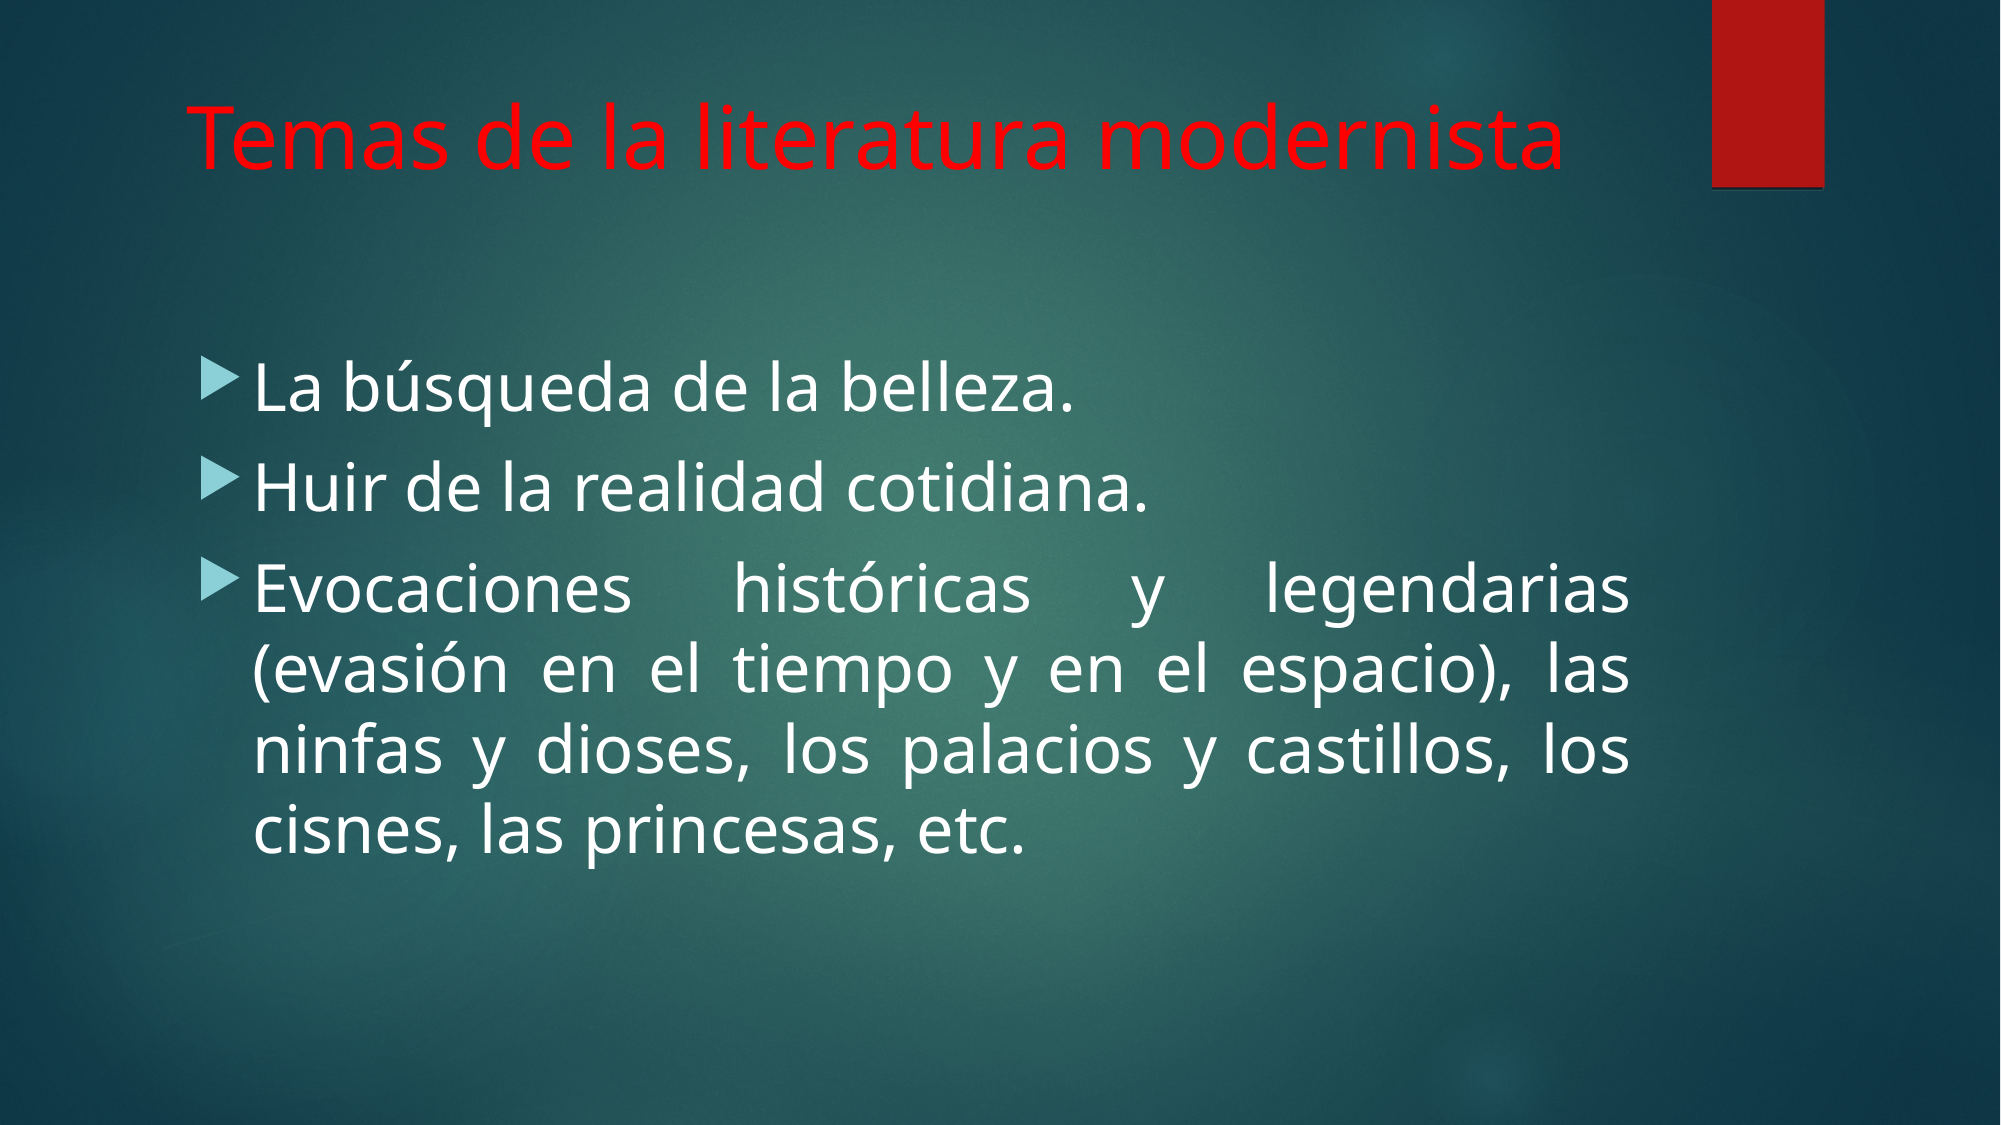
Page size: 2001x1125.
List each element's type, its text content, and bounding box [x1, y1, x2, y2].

list La búsqueda de la belleza. Huir de la realidad cotidiana. Evocaciones históricas y legendarias (evasión en el tiempo y en el espacio), las ninfas y dioses, los palacios y castillos, los cisnes, las princesas, etc. [181, 336, 1649, 1025]
title Temas de la literatura modernista [106, 74, 1649, 304]
picture [0, 0, 2001, 1125]
